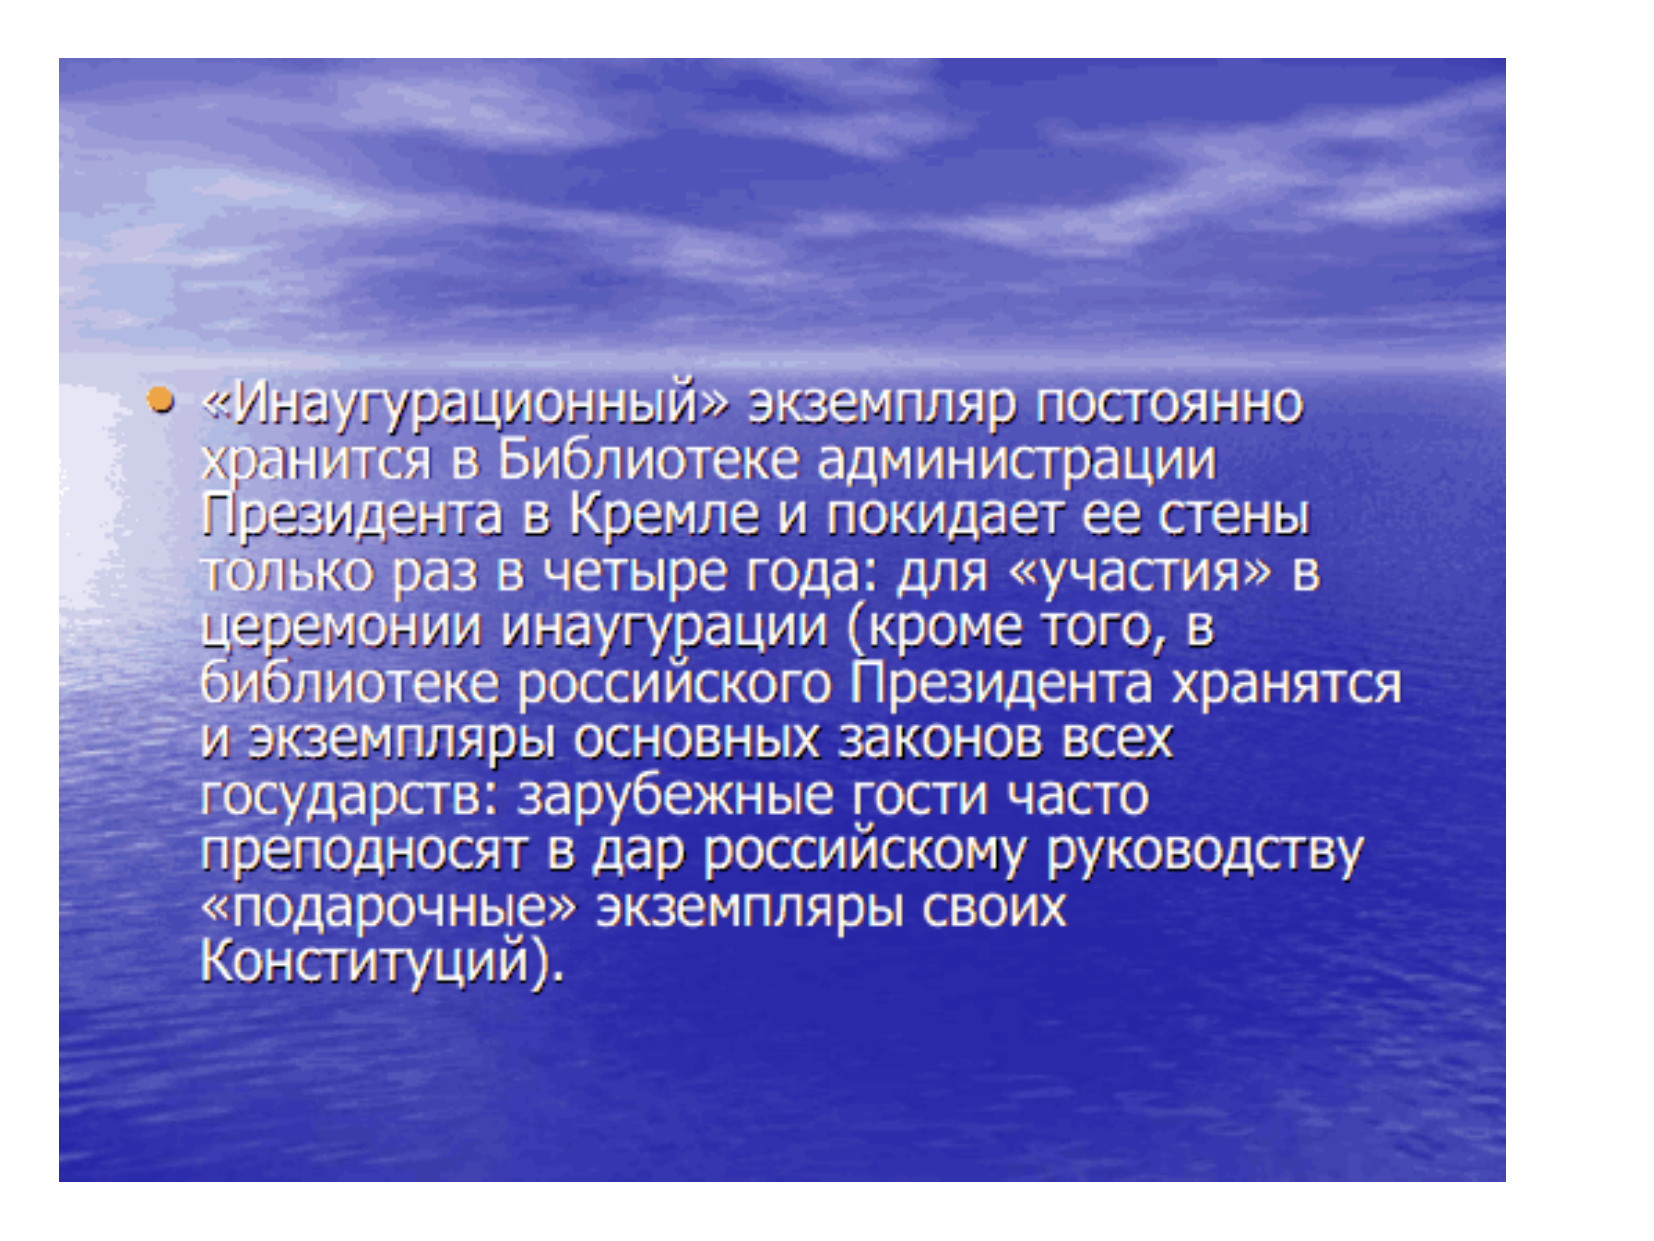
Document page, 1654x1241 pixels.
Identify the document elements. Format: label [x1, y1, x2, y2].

picture [59, 58, 1506, 1182]
